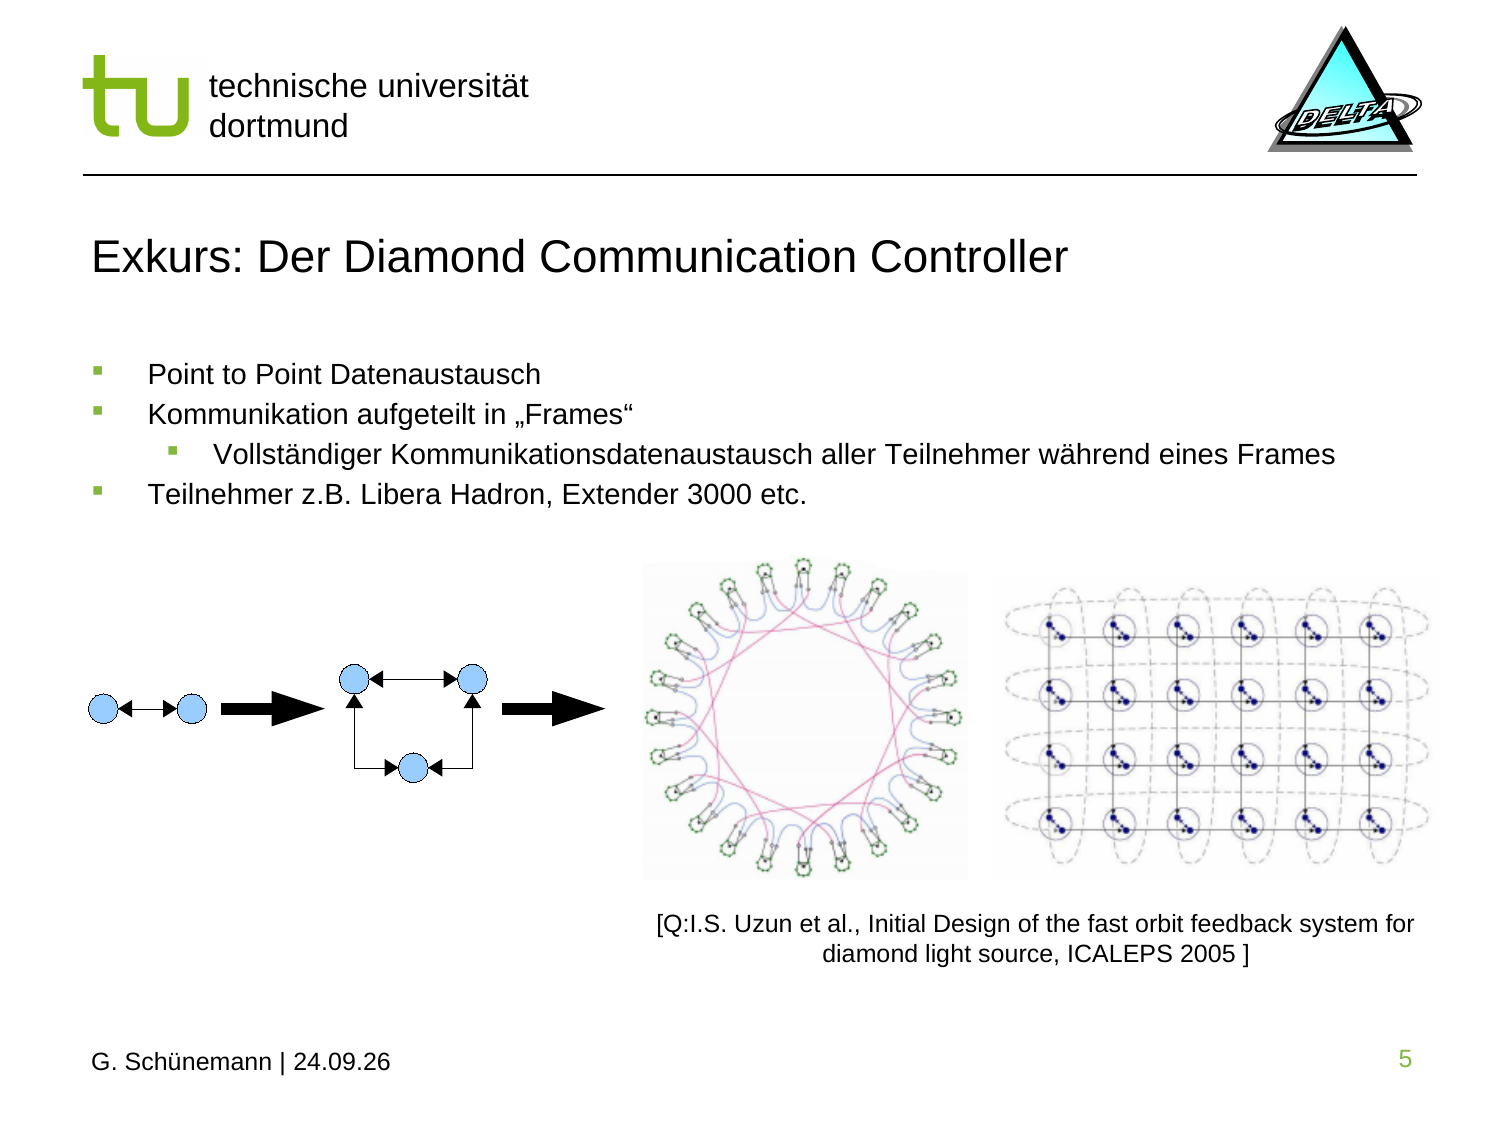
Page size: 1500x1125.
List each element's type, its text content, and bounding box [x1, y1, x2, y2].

text_box [398, 752, 429, 783]
text_box [Q:I.S. Uzun et al., Initial Design of the fast orbit feedback system for diamond light source, ICALEPS 2005 ] [641, 899, 1433, 975]
picture [620, 546, 1461, 881]
list Point to Point Datenaustausch Kommunikation aufgeteilt in „Frames“ Vollständiger Kommunikationsdatenaustausch aller Teilnehmer während eines Frames Teilnehmer z.B. Libera Hadron, Extender 3000 etc. [76, 350, 1411, 1001]
text_box [177, 693, 207, 724]
text_box [457, 664, 488, 694]
picture [82, 55, 206, 137]
text_box [339, 664, 369, 694]
text_box [88, 693, 119, 724]
title Exkurs: Der Diamond Communication Controller [76, 174, 1411, 338]
